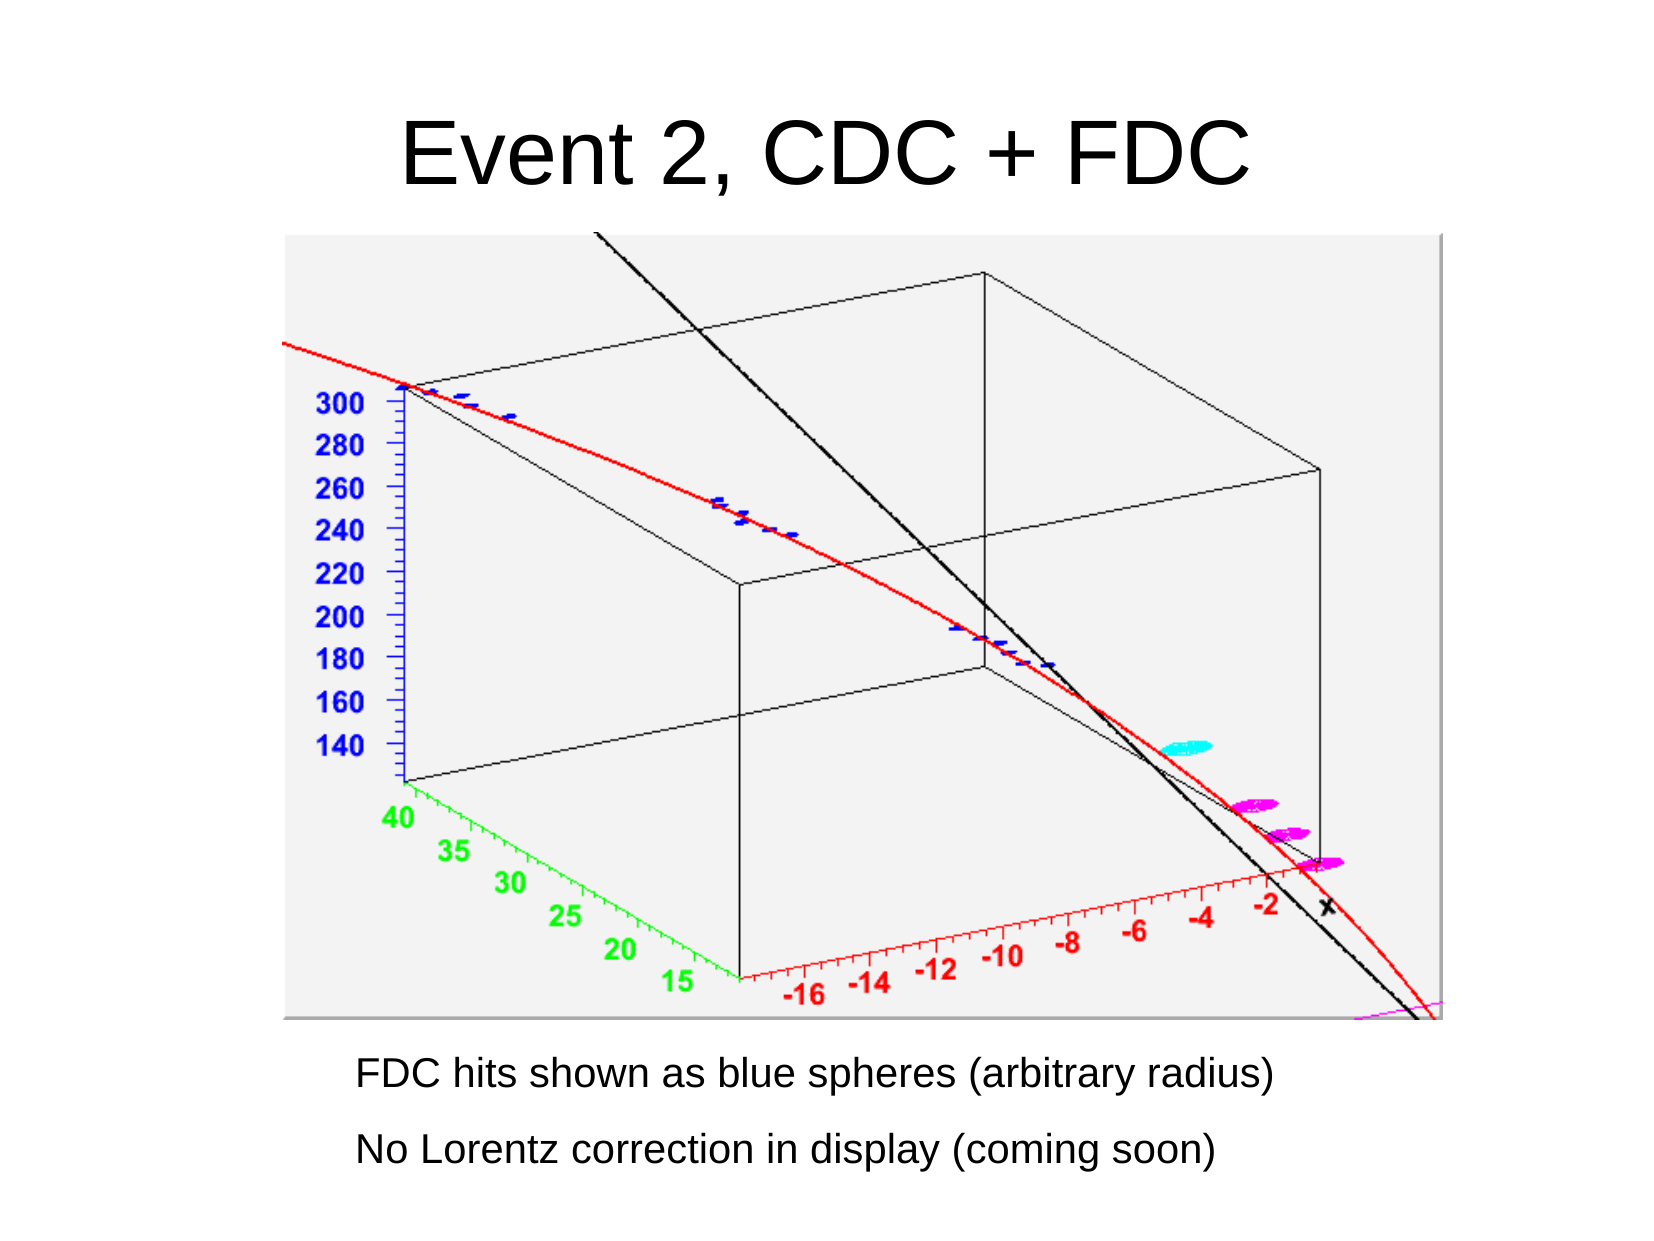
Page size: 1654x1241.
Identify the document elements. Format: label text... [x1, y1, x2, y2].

picture [282, 257, 1443, 1020]
title Event 2, CDC + FDC [82, 49, 1571, 257]
list FDC hits shown as blue spheres (arbitrary radius) No Lorentz correction in display (coming soon) [337, 1050, 1388, 1201]
